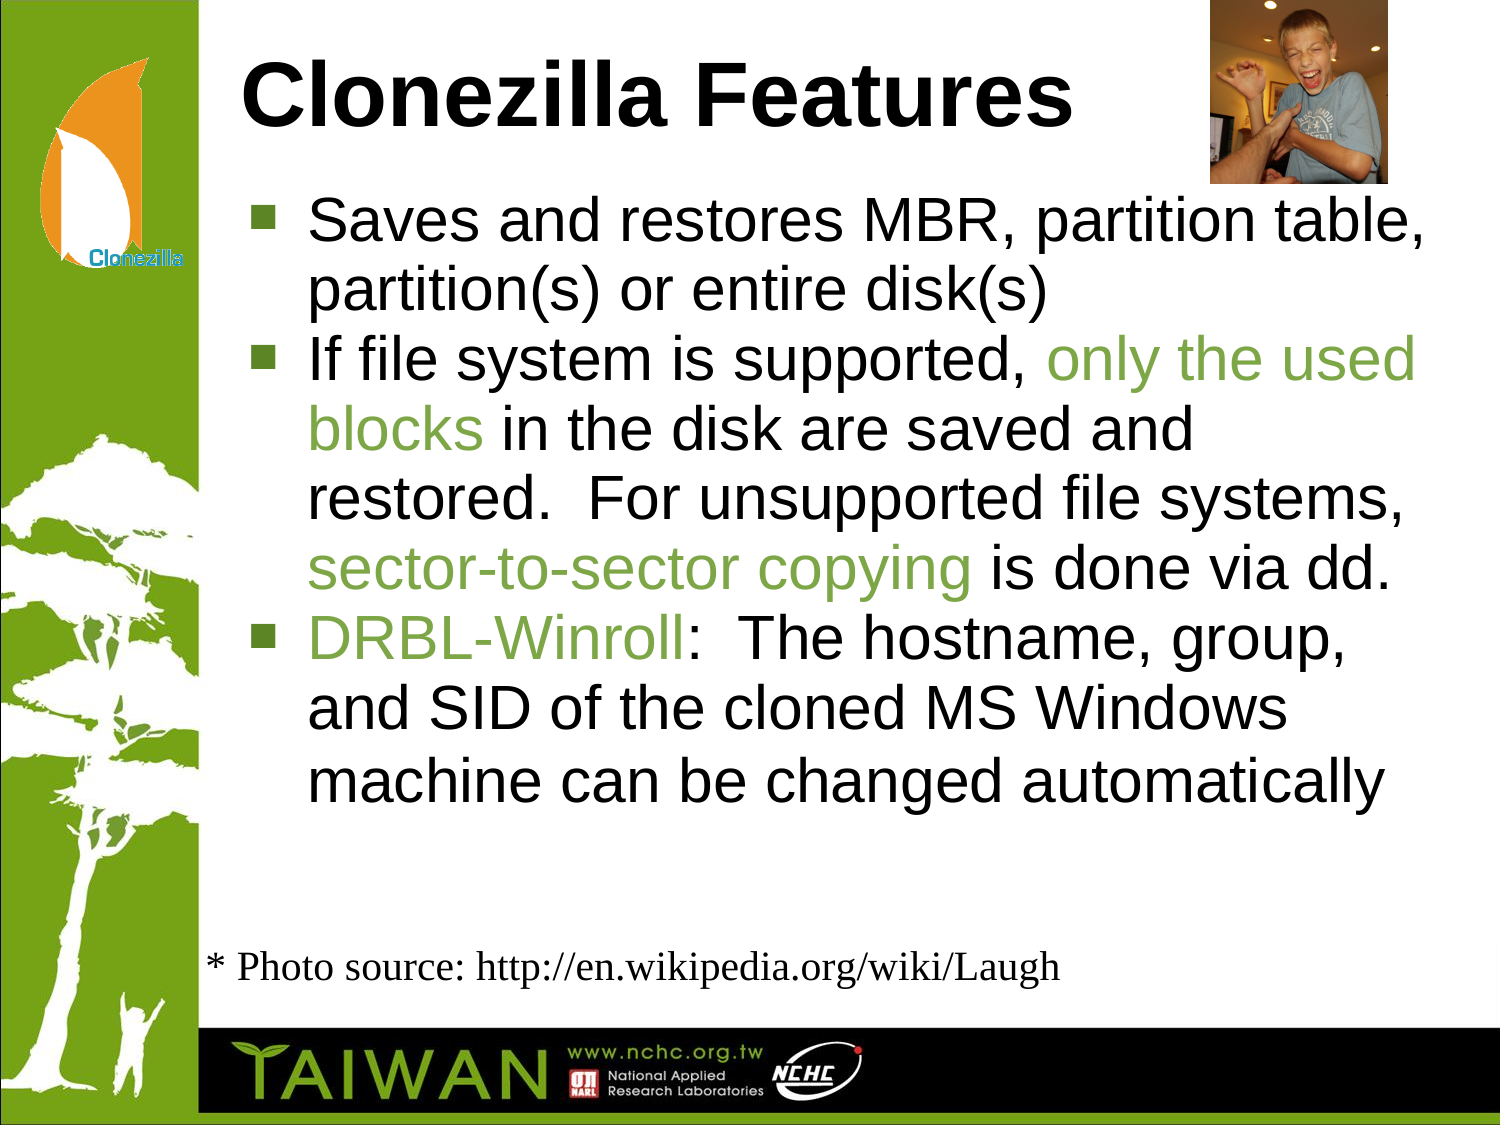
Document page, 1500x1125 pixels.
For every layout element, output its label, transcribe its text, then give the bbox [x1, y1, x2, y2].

chart [17, 49, 195, 278]
text_box Saves and restores MBR, partition table, partition(s) or entire disk(s) If file system is supported, only the used blocks in the disk are saved and restored. For unsupported file systems, sector-to-sector copying is done via dd. DRBL-Winroll: The hostname, group, and SID of the cloned MS Windows machine can be changed automatically [236, 177, 1450, 935]
picture [0, 0, 1500, 1125]
text_box Saves and restores MBR, partition table, partition(s) or entire disk(s) If file system is supported, only the used blocks in the disk are saved and restored. For unsupported file systems, sector-to-sector copying is done via dd. DRBL-Winroll: The hostname, group, and SID of the cloned MS Windows machine can be changed automatically [236, 1043, 1450, 1093]
title Clonezilla Features [200, 43, 1117, 147]
text_box * Photo source: http://en.wikipedia.org/wiki/Laugh [190, 935, 1500, 1043]
